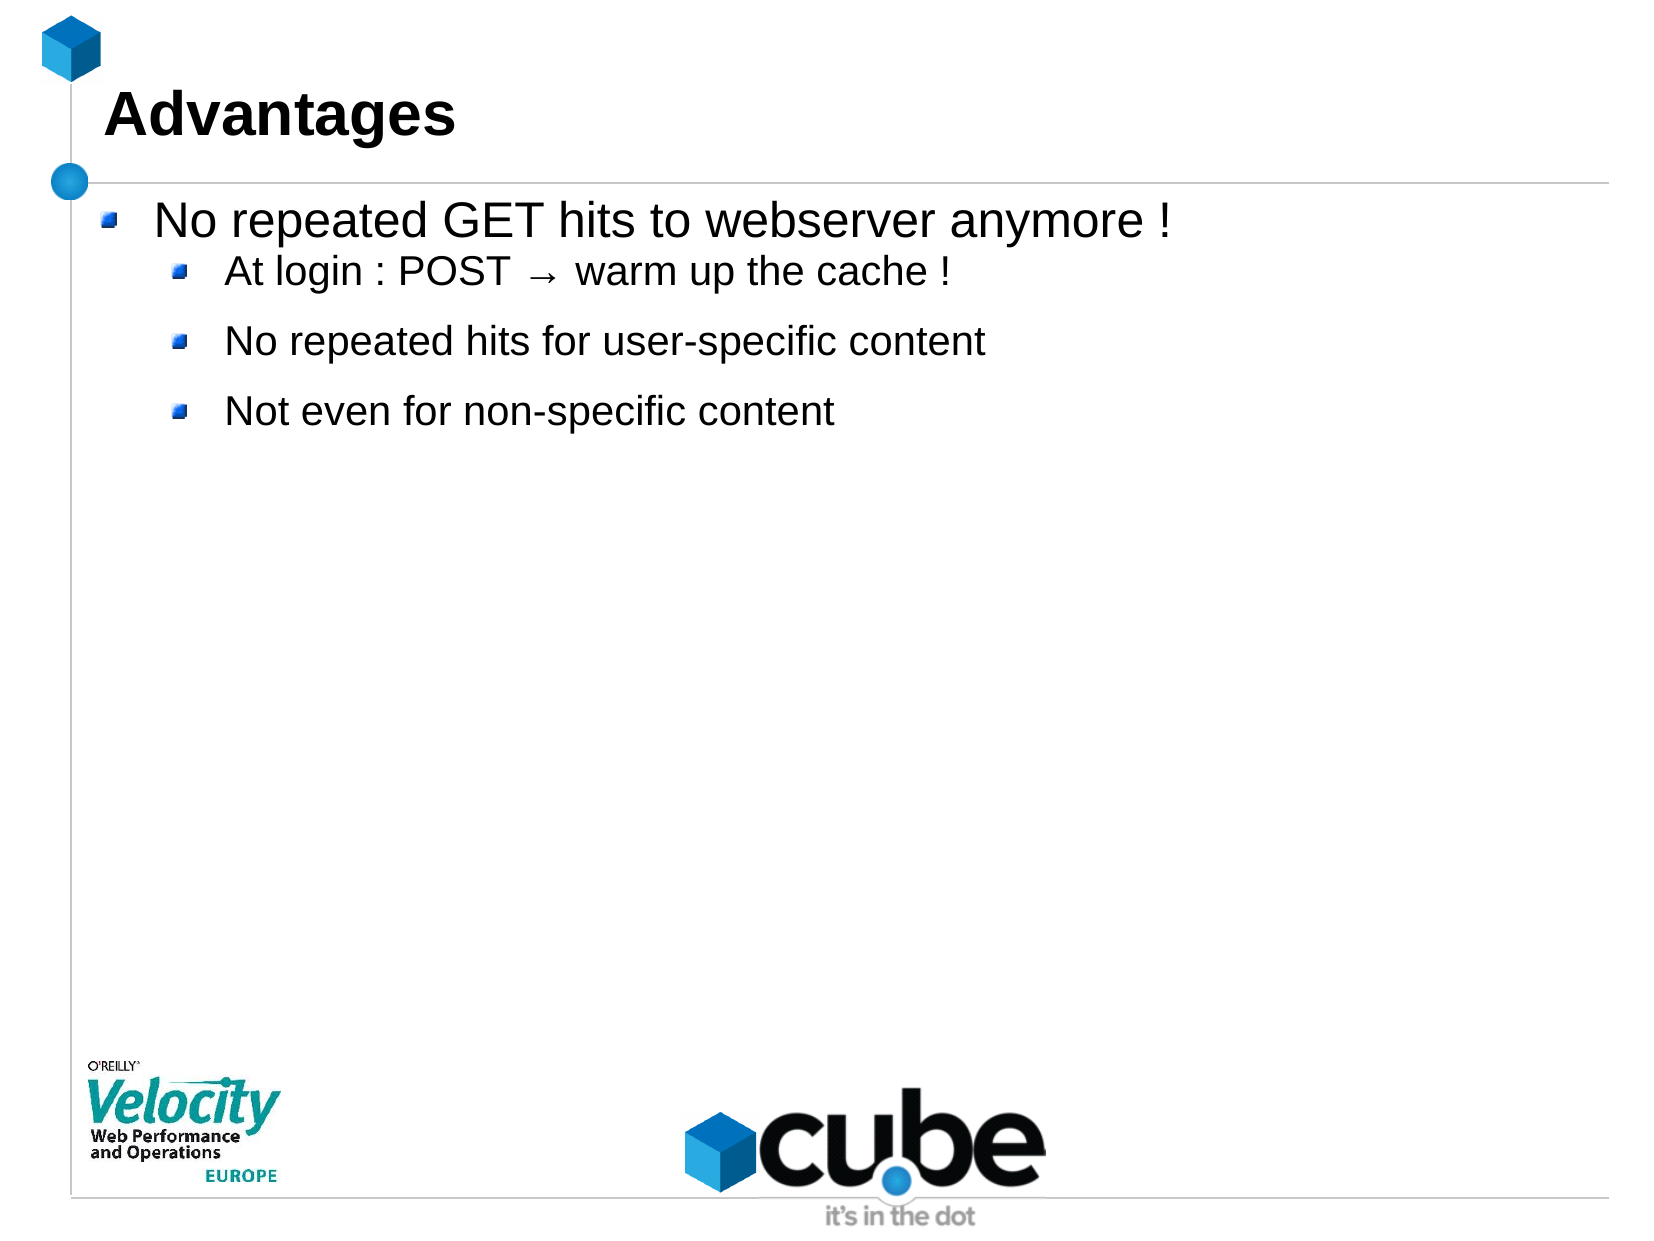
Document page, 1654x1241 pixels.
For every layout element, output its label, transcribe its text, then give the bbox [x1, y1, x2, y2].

list No repeated GET hits to webserver anymore ! At login : POST → warm up the cache ! No repeated hits for user-specific content Not even for non-specific content [82, 191, 1571, 1011]
title Advantages [103, 49, 1551, 178]
picture [88, 1061, 281, 1182]
